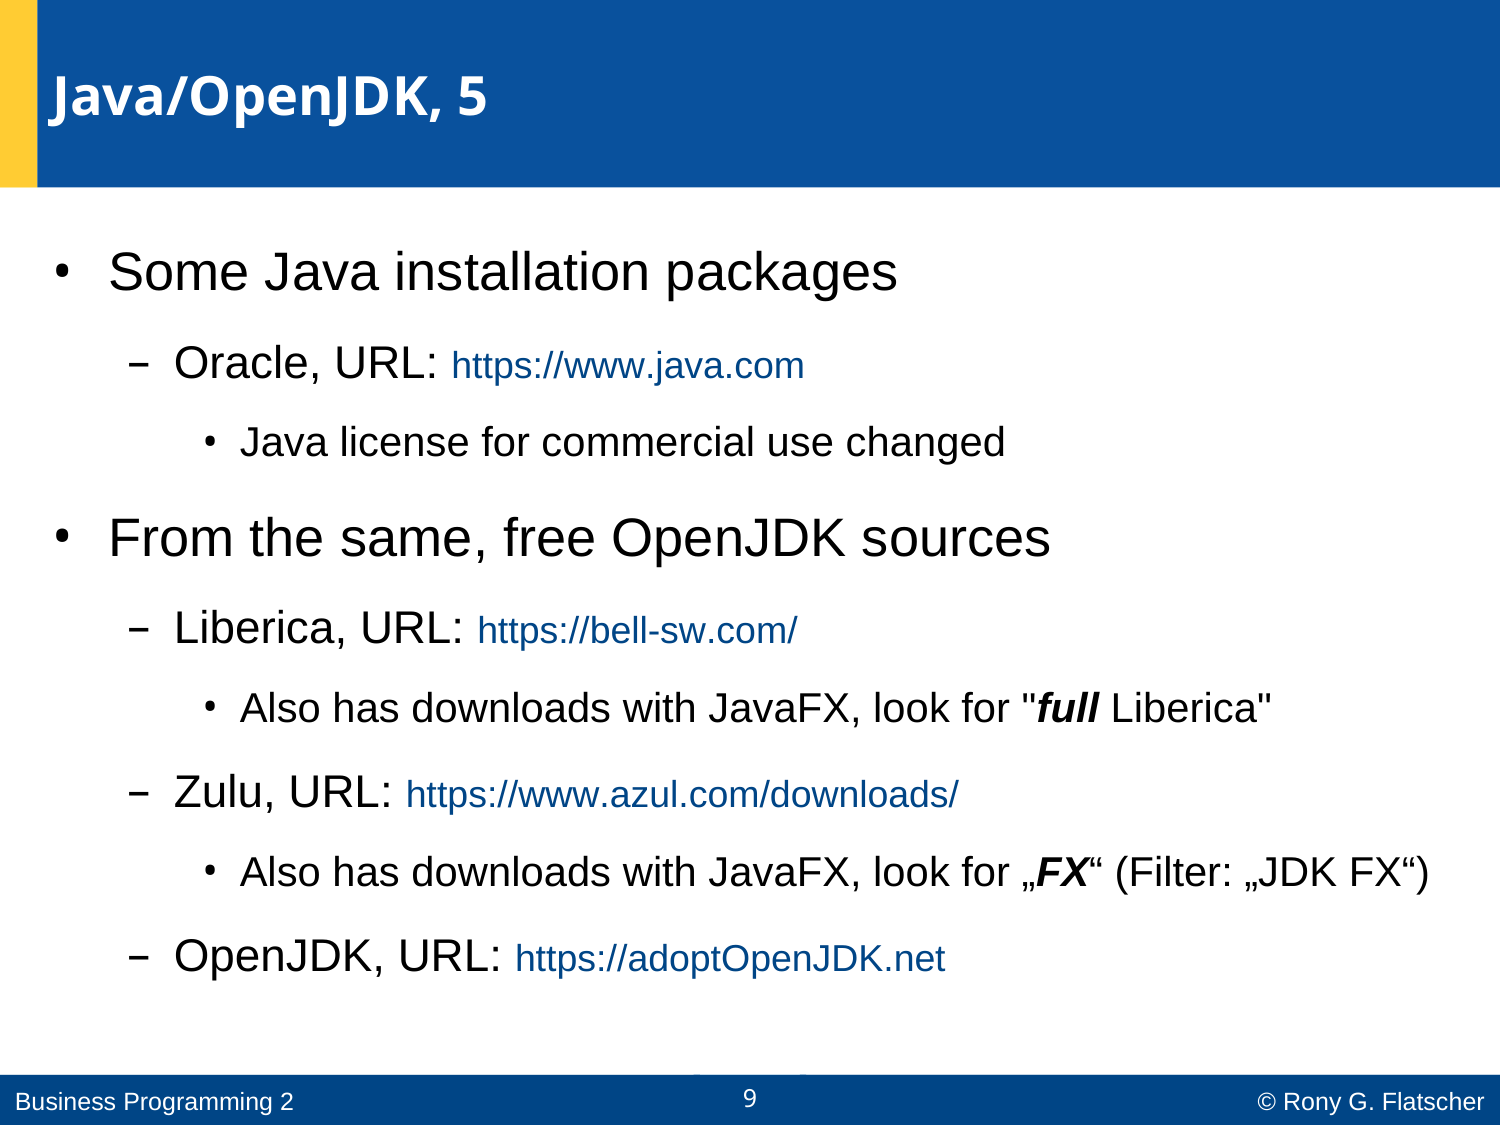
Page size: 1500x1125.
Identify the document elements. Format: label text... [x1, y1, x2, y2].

list Some Java installation packages Oracle, URL: https://www.java.com Java license for commercial use changed From the same, free OpenJDK sources Liberica, URL: https://bell-sw.com/ Also has downloads with JavaFX, look for "full Liberica" Zulu, URL: https://www.azul.com/downloads/ Also has downloads with JavaFX, look for „FX“ (Filter: „JDK FX“) OpenJDK, URL: https://adoptOpenJDK.net [37, 212, 1500, 1051]
title Java/OpenJDK, 5 [37, 0, 1500, 188]
